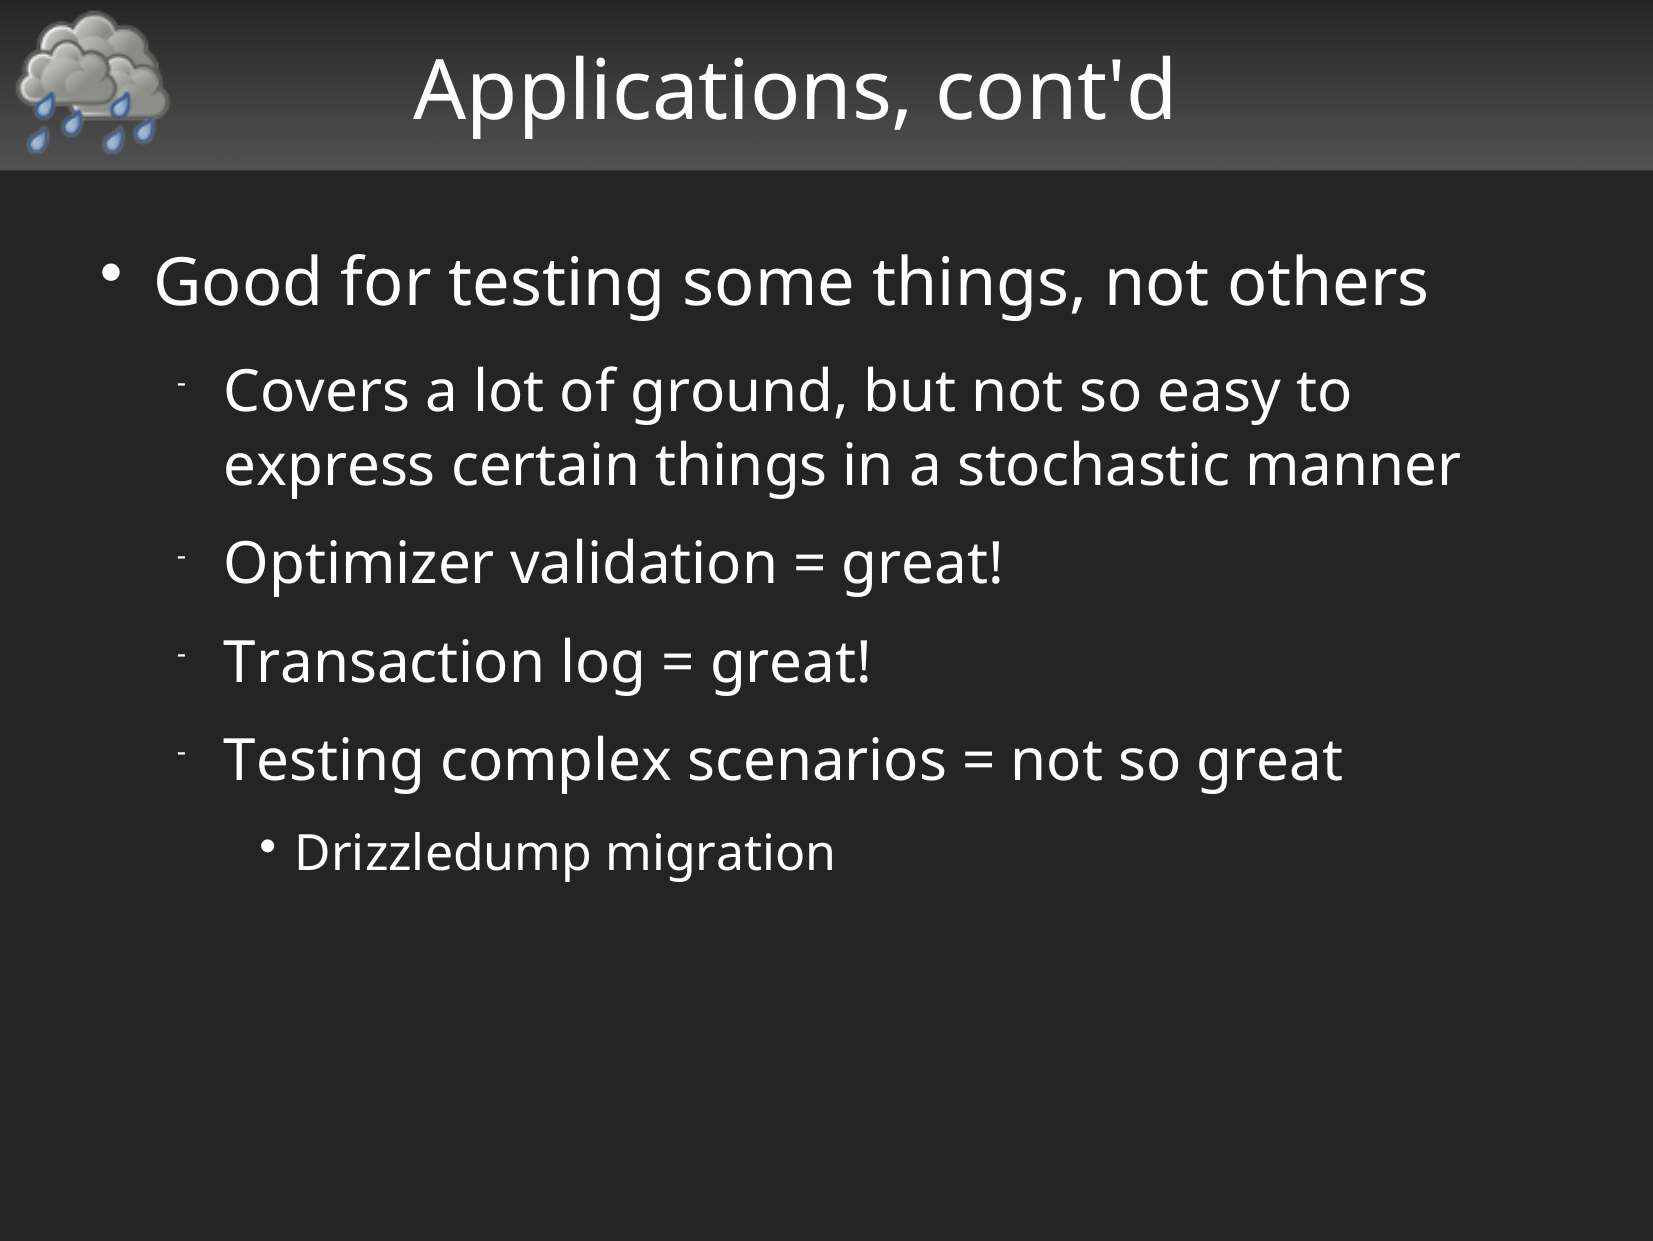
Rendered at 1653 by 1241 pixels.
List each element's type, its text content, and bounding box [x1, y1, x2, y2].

picture [0, 0, 1653, 1241]
list Good for testing some things, not others Covers a lot of ground, but not so easy to express certain things in a stochastic manner Optimizer validation = great! Transaction log = great! Testing complex scenarios = not so great Drizzledump migration [82, 236, 1570, 1042]
title Applications, cont'd [82, 39, 1570, 137]
